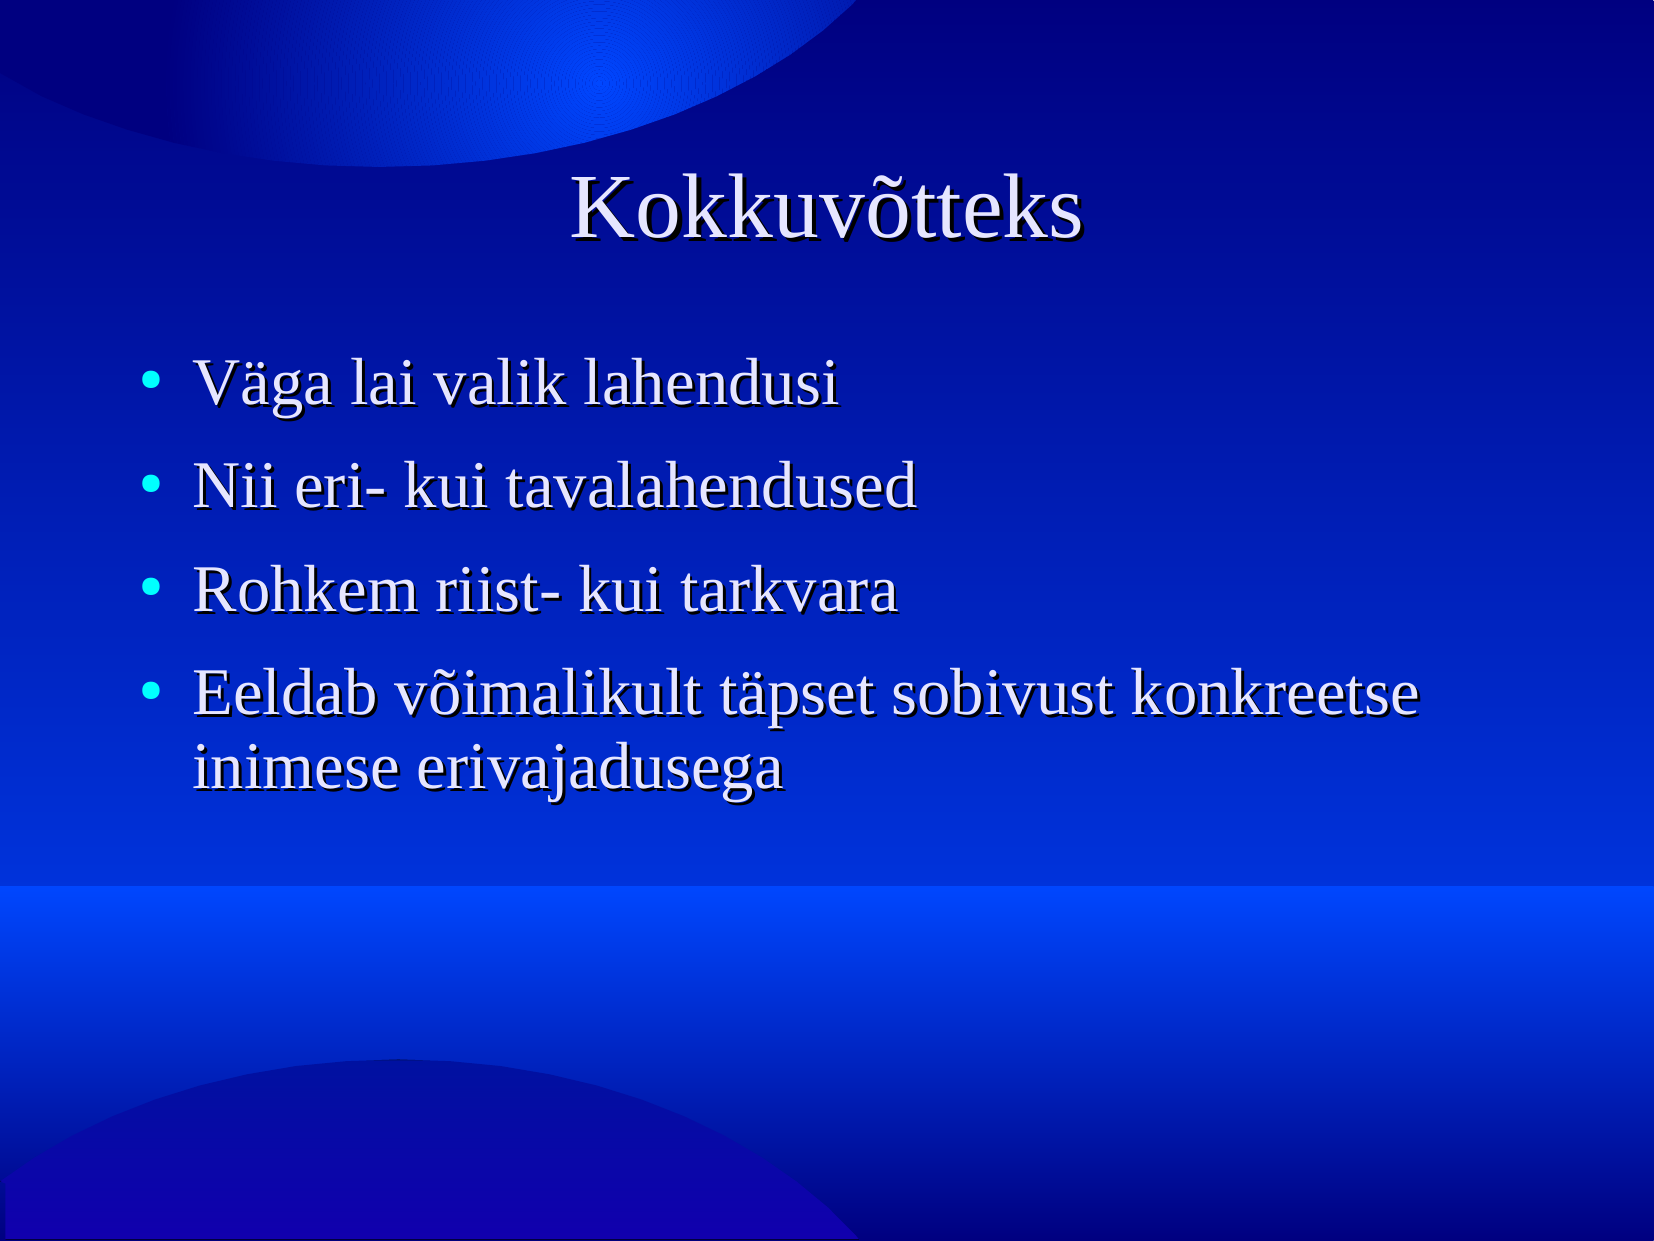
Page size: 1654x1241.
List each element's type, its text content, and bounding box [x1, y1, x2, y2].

title Kokkuvõtteks [121, 102, 1534, 311]
list Väga lai valik lahendusi Nii eri- kui tavalahendused Rohkem riist- kui tarkvara Eeldab võimalikult täpset sobivust konkreetse inimese erivajadusega [121, 344, 1534, 1127]
